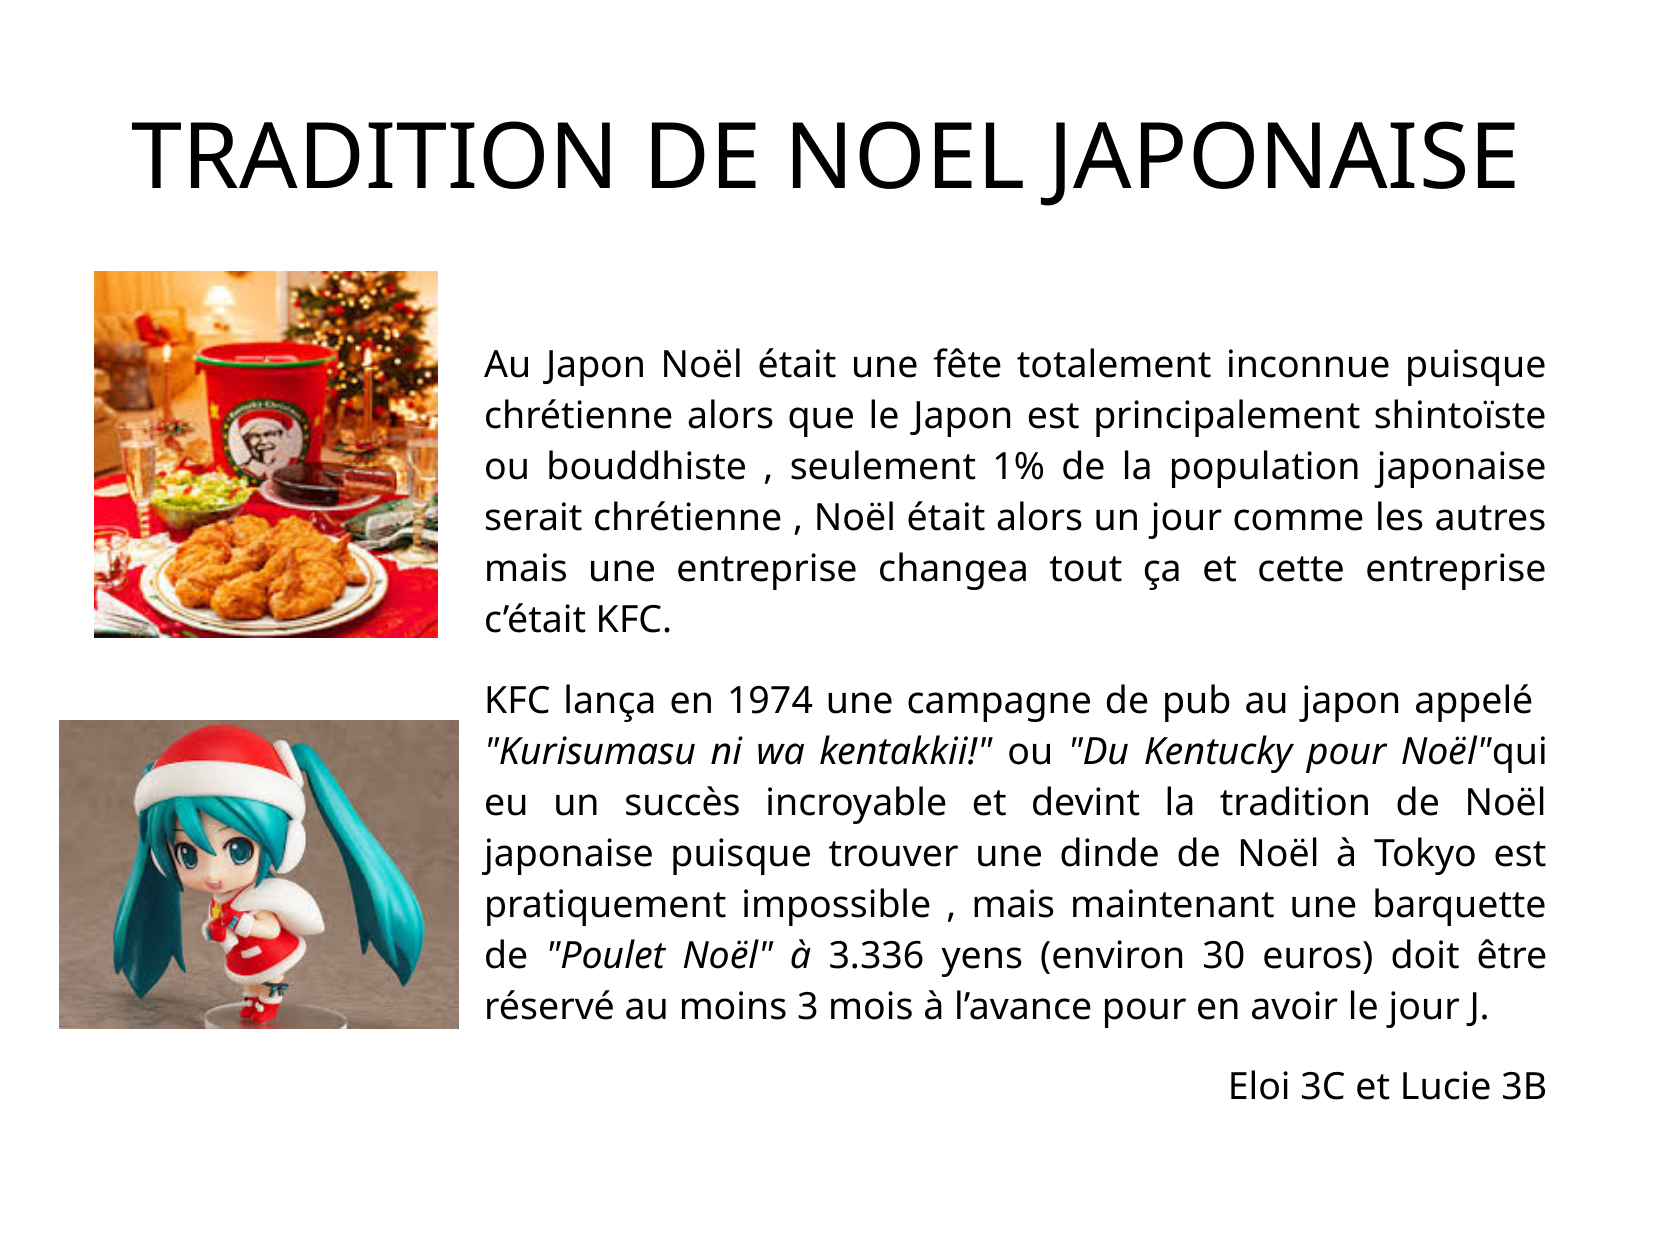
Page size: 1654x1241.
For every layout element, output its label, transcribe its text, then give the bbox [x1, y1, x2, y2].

list Au Japon Noël était une fête totalement inconnue puisque chrétienne alors que le Japon est principalement shintoïste ou bouddhiste , seulement 1% de la population japonaise serait chrétienne , Noël était alors un jour comme les autres mais une entreprise changea tout ça et cette entreprise c’était KFC. KFC lança en 1974 une campagne de pub au japon appelé "Kurisumasu ni wa kentakkii!" ou "Du Kentucky pour Noël"qui eu un succès incroyable et devint la tradition de Noël japonaise puisque trouver une dinde de Noël à Tokyo est pratiquement impossible , mais maintenant une barquette de "Poulet Noël" à 3.336 yens (environ 30 euros) doit être réservé au moins 3 mois à l’avance pour en avoir le jour J. Eloi 3C et Lucie 3B [484, 337, 1548, 1146]
picture [59, 720, 459, 1029]
title TRADITION DE NOEL JAPONAISE [82, 25, 1571, 281]
picture [94, 271, 438, 638]
